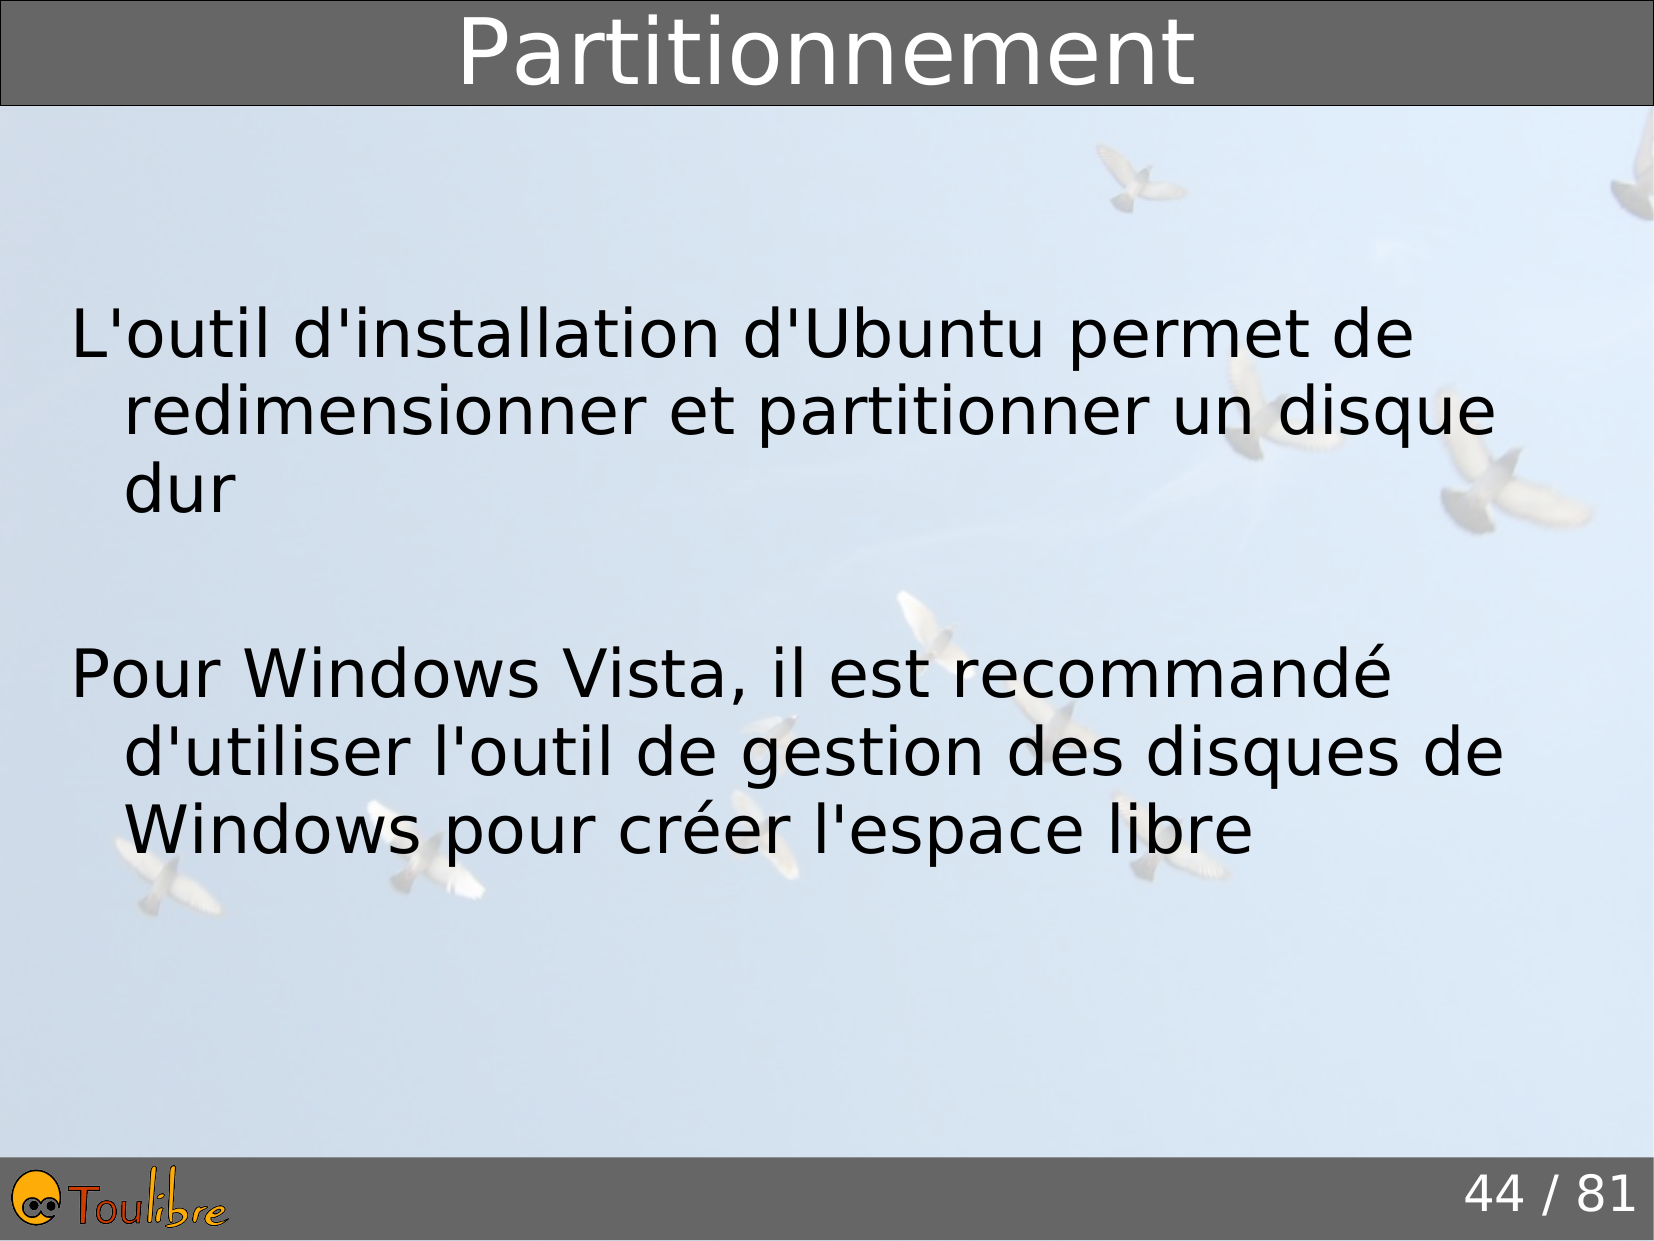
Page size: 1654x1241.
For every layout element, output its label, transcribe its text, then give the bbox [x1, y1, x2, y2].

list L'outil d'installation d'Ubuntu permet de redimensionner et partitionner un disque dur Pour Windows Vista, il est recommandé d'utiliser l'outil de gestion des disques de Windows pour créer l'espace libre [52, 294, 1614, 885]
title Partitionnement [0, 0, 1654, 107]
picture [11, 1165, 229, 1228]
